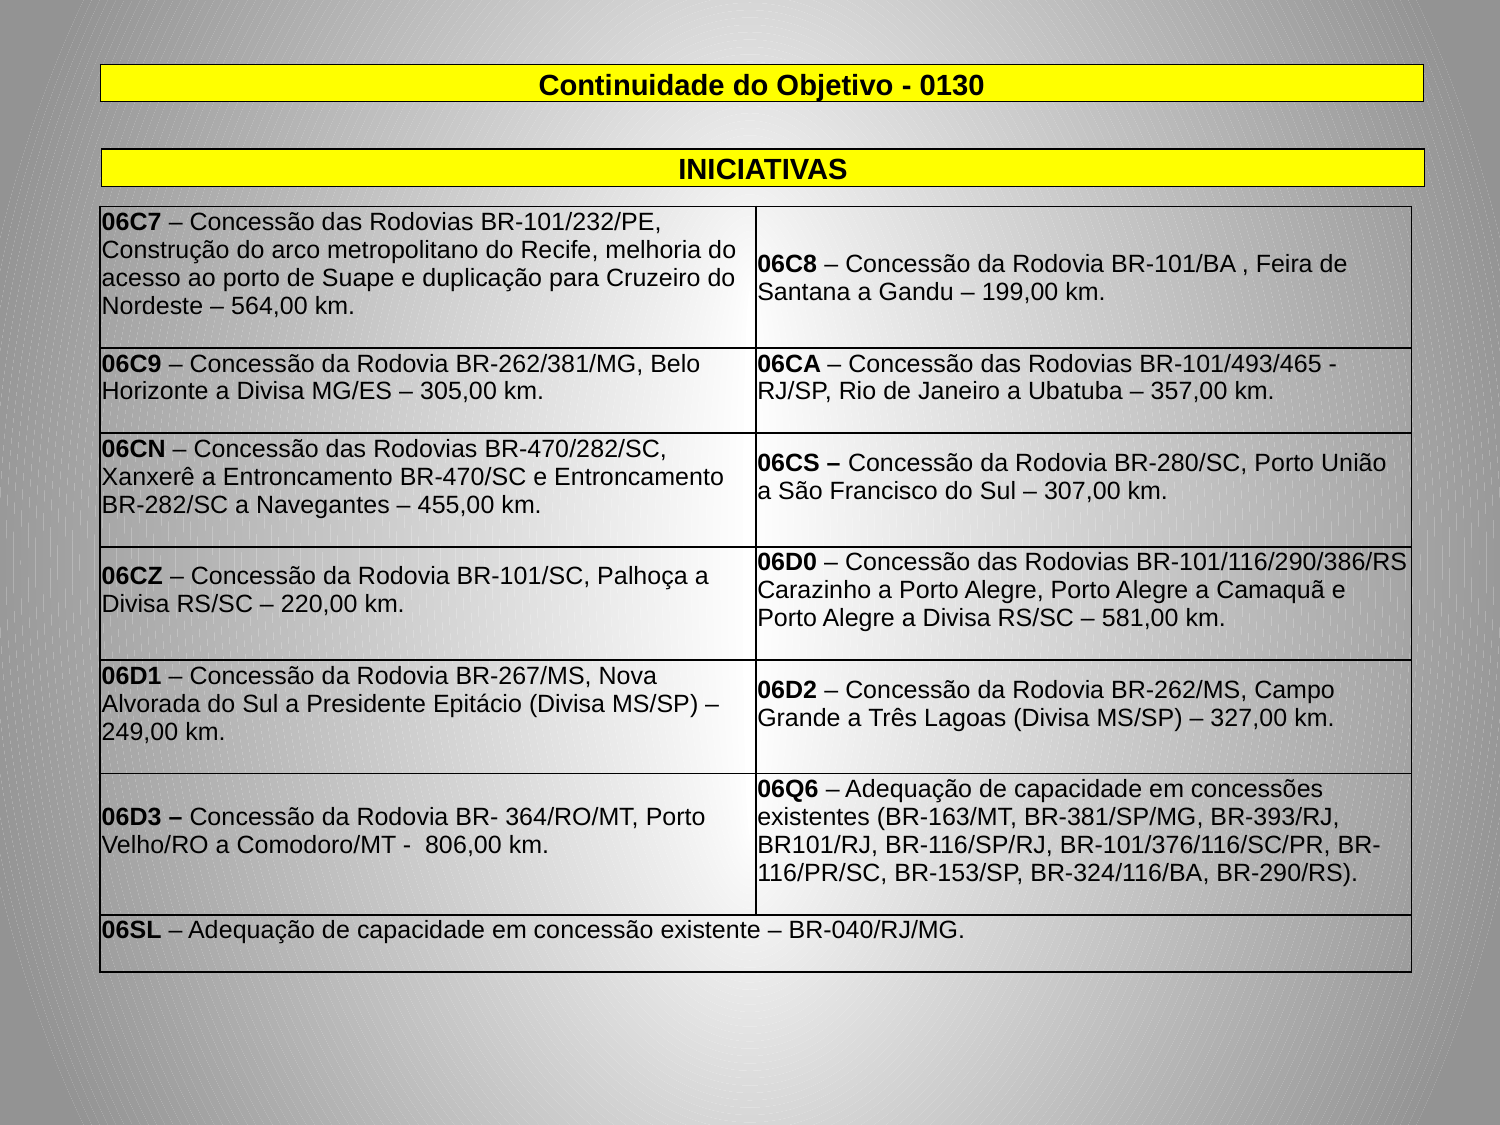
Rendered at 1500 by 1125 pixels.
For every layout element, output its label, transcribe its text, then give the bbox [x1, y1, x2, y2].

table_cell 06C9 – Concessão da Rodovia BR-262/381/MG, Belo Horizonte a Divisa MG/ES – 305,00 km. [101, 349, 755, 432]
table_cell 06D3 – Concessão da Rodovia BR- 364/RO/MT, Porto Velho/RO a Comodoro/MT - 806,00 km. [101, 774, 755, 914]
table_header 06C8 – Concessão da Rodovia BR-101/BA , Feira de Santana a Gandu – 199,00 km. [757, 207, 1411, 347]
table_cell 06CA – Concessão das Rodovias BR-101/493/465 - RJ/SP, Rio de Janeiro a Ubatuba – 357,00 km. [757, 349, 1411, 432]
table_cell 06D1 – Concessão da Rodovia BR-267/MS, Nova Alvorada do Sul a Presidente Epitácio (Divisa MS/SP) – 249,00 km. [101, 661, 755, 773]
table_header INICIATIVAS [102, 150, 1424, 186]
table_cell 06CN – Concessão das Rodovias BR-470/282/SC, Xanxerê a Entroncamento BR-470/SC e Entroncamento BR-282/SC a Navegantes – 455,00 km. [101, 434, 755, 546]
table_header Continuidade do Objetivo - 0130 [101, 65, 1423, 101]
table_cell 06CZ – Concessão da Rodovia BR-101/SC, Palhoça a Divisa RS/SC – 220,00 km. [101, 548, 755, 659]
table_cell 06D0 – Concessão das Rodovias BR-101/116/290/386/RS Carazinho a Porto Alegre, Porto Alegre a Camaquã e Porto Alegre a Divisa RS/SC – 581,00 km. [757, 548, 1411, 659]
table_header 06C7 – Concessão das Rodovias BR-101/232/PE, Construção do arco metropolitano do Recife, melhoria do acesso ao porto de Suape e duplicação para Cruzeiro do Nordeste – 564,00 km. [101, 207, 755, 347]
table_cell 06SL – Adequação de capacidade em concessão existente – BR-040/RJ/MG. [101, 916, 1411, 971]
table_cell 06Q6 – Adequação de capacidade em concessões existentes (BR-163/MT, BR-381/SP/MG, BR-393/RJ, BR101/RJ, BR-116/SP/RJ, BR-101/376/116/SC/PR, BR-116/PR/SC, BR-153/SP, BR-324/116/BA, BR-290/RS). [757, 774, 1411, 914]
table_cell 06D2 – Concessão da Rodovia BR-262/MS, Campo Grande a Três Lagoas (Divisa MS/SP) – 327,00 km. [757, 661, 1411, 773]
table_cell 06CS – Concessão da Rodovia BR-280/SC, Porto União a São Francisco do Sul – 307,00 km. [757, 434, 1411, 546]
